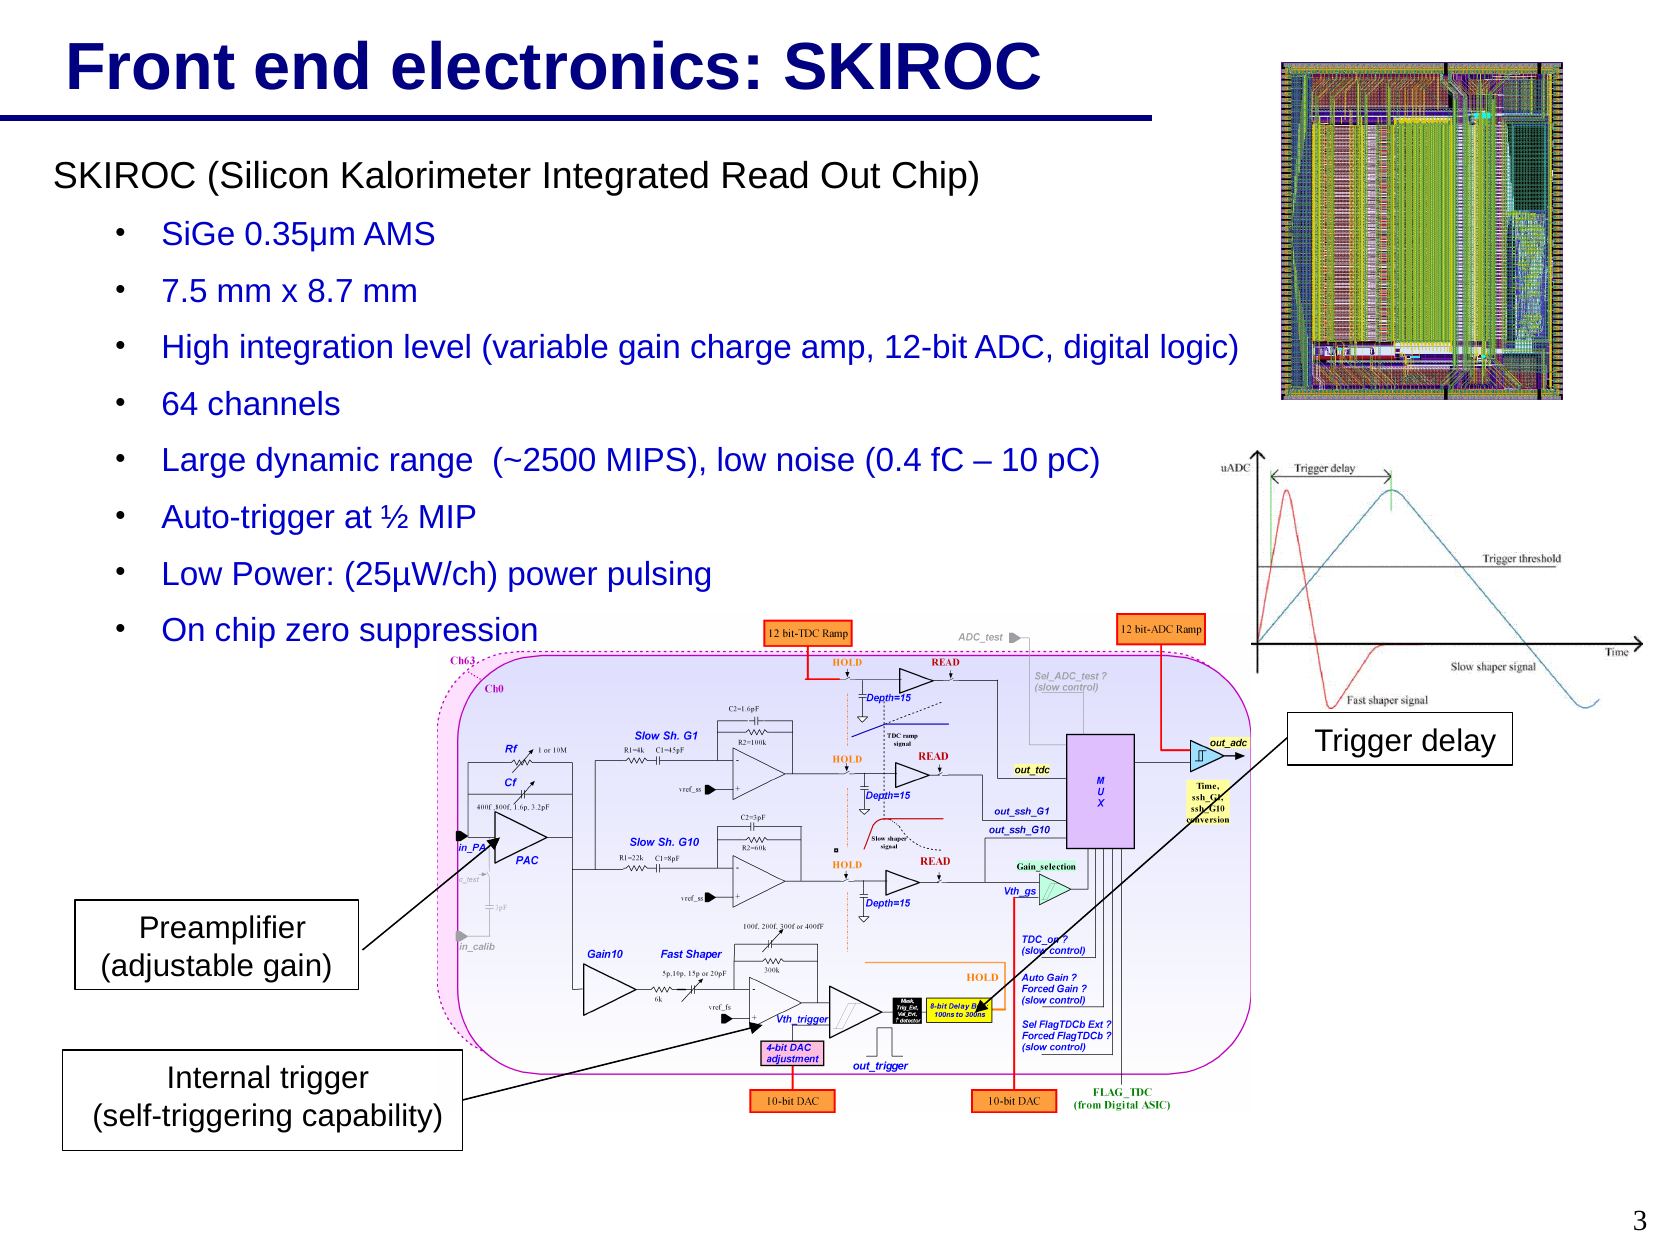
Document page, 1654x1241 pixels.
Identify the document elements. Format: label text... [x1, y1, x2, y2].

text_box Preamplifier (adjustable gain) [75, 899, 359, 990]
text_box SKIROC (Silicon Kalorimeter Integrated Read Out Chip) SiGe 0.35μm AMS 7.5 mm x 8.7 mm High integration level (variable gain charge amp, 12-bit ADC, digital logic) 64 channels Large dynamic range (~2500 MIPS), low noise (0.4 fC – 10 pC) Auto-trigger at ½ MIP Low Power: (25µW/ch) power pulsing On chip zero suppression [24, 142, 1488, 815]
text_box Internal trigger (self-triggering capability) [62, 1050, 463, 1151]
picture [437, 815, 1251, 1113]
text_box SKIROC (Silicon Kalorimeter Integrated Read Out Chip) SiGe 0.35μm AMS 7.5 mm x 8.7 mm High integration level (variable gain charge amp, 12-bit ADC, digital logic) 64 channels Large dynamic range (~2500 MIPS), low noise (0.4 fC – 10 pC) Auto-trigger at ½ MIP Low Power: (25µW/ch) power pulsing On chip zero suppression [1202, 740, 1488, 815]
title Front end electronics: SKIROC [41, 8, 1530, 118]
picture [1488, 437, 1651, 722]
picture [1281, 62, 1563, 400]
text_box Trigger delay [1287, 712, 1513, 765]
